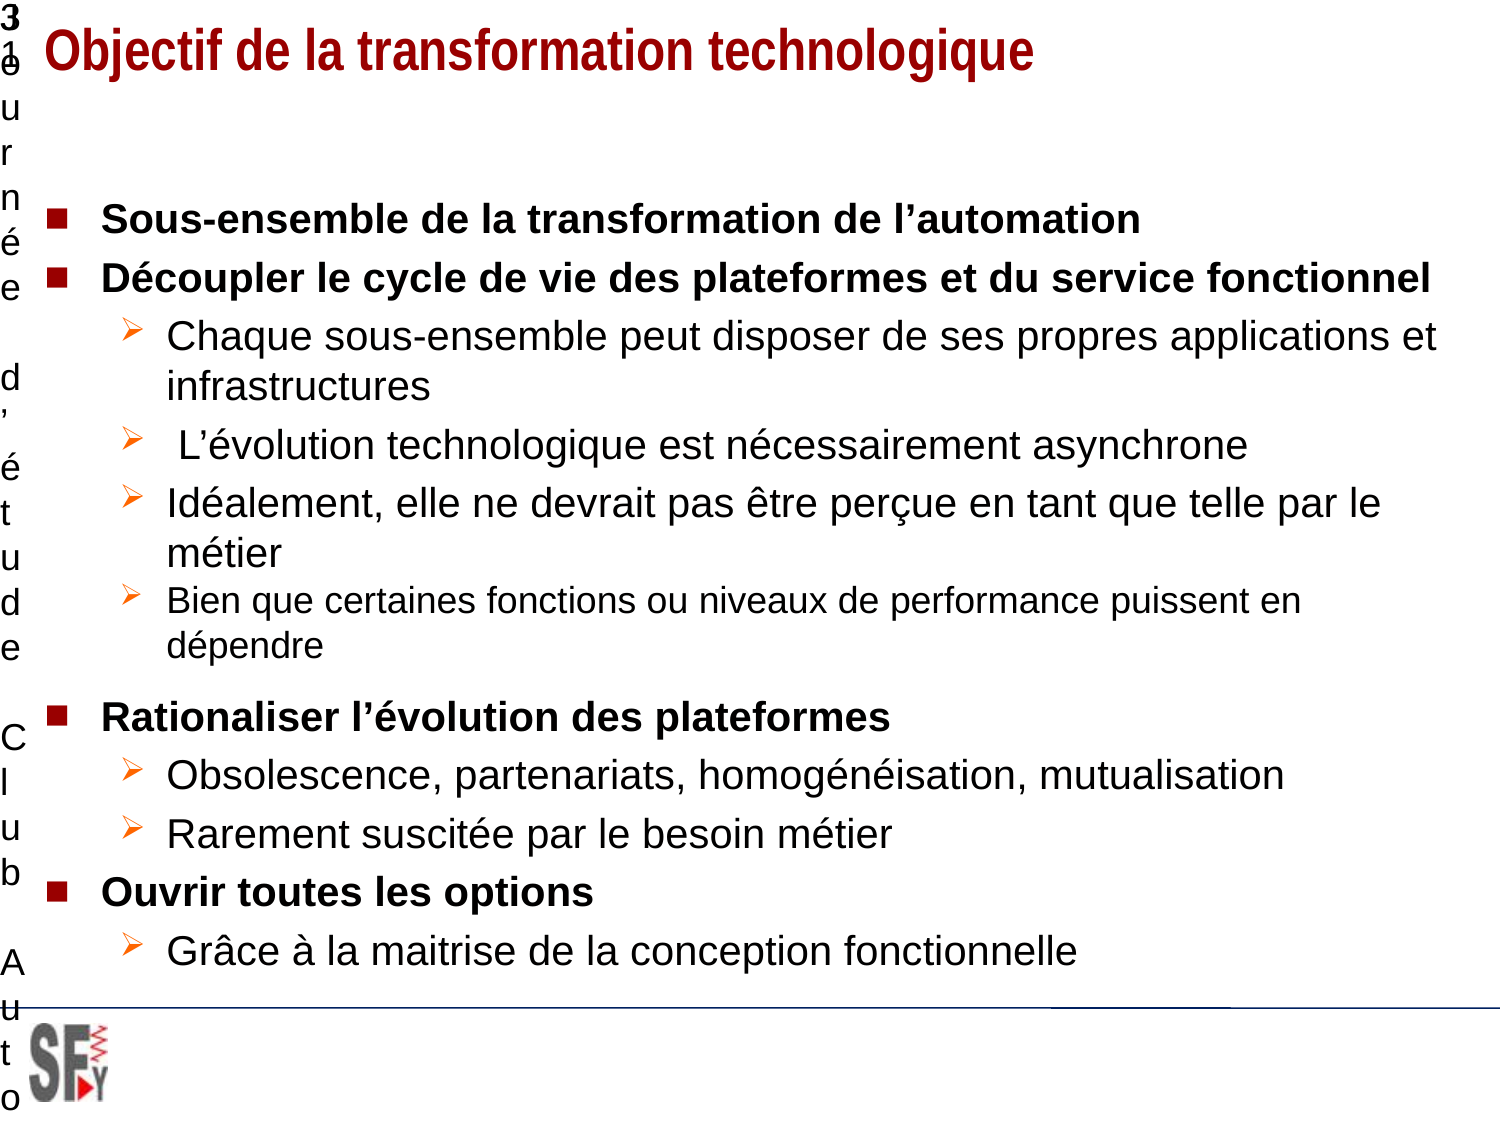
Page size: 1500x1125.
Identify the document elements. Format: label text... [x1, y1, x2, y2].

picture [29, 1023, 108, 1102]
list Sous-ensemble de la transformation de l’automation Découpler le cycle de vie des plateformes et du service fonctionnel Chaque sous-ensemble peut disposer de ses propres applications et infrastructures L’évolution technologique est nécessairement asynchrone Idéalement, elle ne devrait pas être perçue en tant que telle par le métier Bien que certaines fonctions ou niveaux de performance puissent en dépendre Rationaliser l’évolution des plateformes Obsolescence, partenariats, homogénéisation, mutualisation Rarement suscitée par le besoin métier Ouvrir toutes les options Grâce à la maitrise de la conception fonctionnelle [29, 184, 1471, 988]
title Objectif de la transformation technologique [29, 12, 1471, 138]
